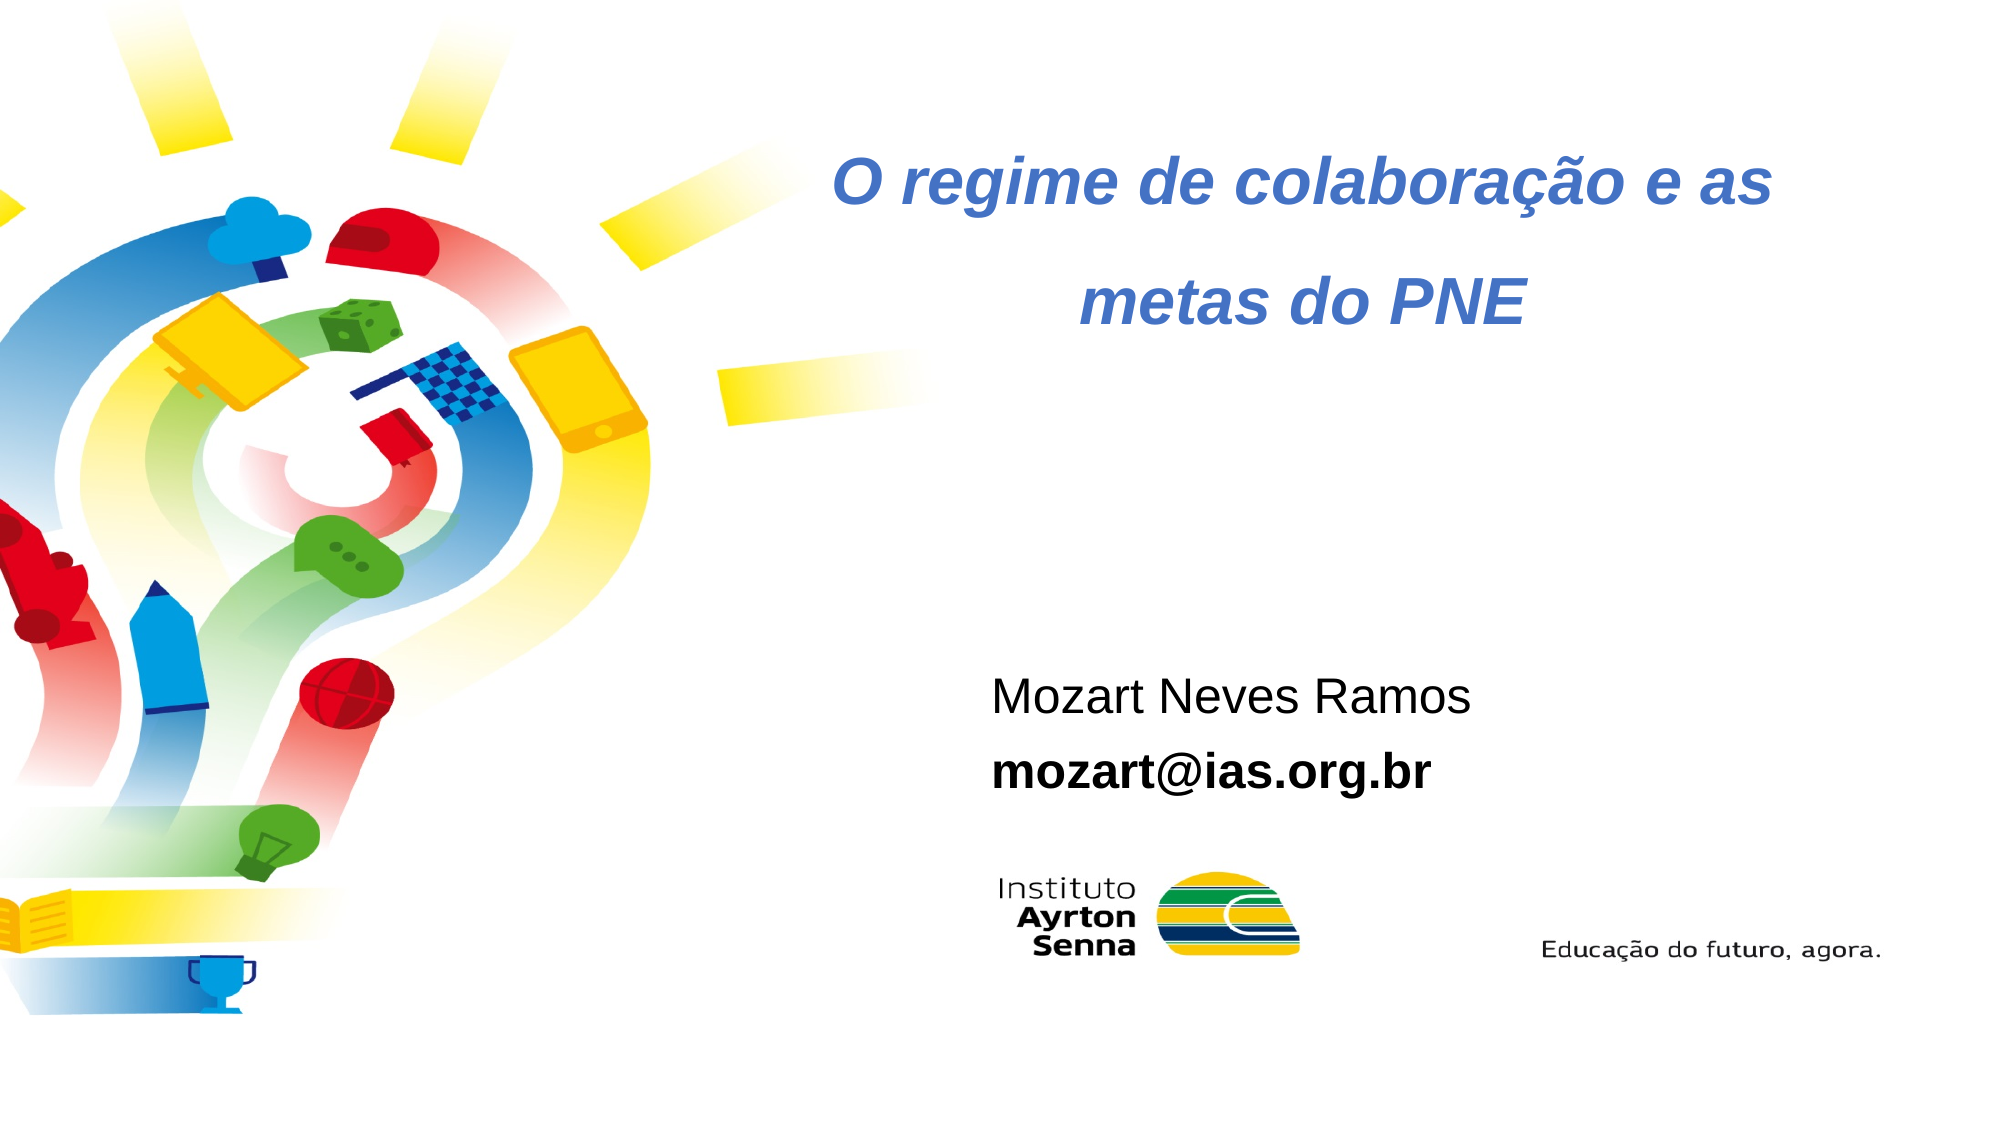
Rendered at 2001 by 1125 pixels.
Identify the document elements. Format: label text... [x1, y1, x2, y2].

subtitle Mozart Neves Ramos mozart@ias.org.br [964, 656, 1541, 812]
picture [0, 0, 2000, 1125]
title O regime de colaboração e as metas do PNE [746, 118, 1861, 317]
